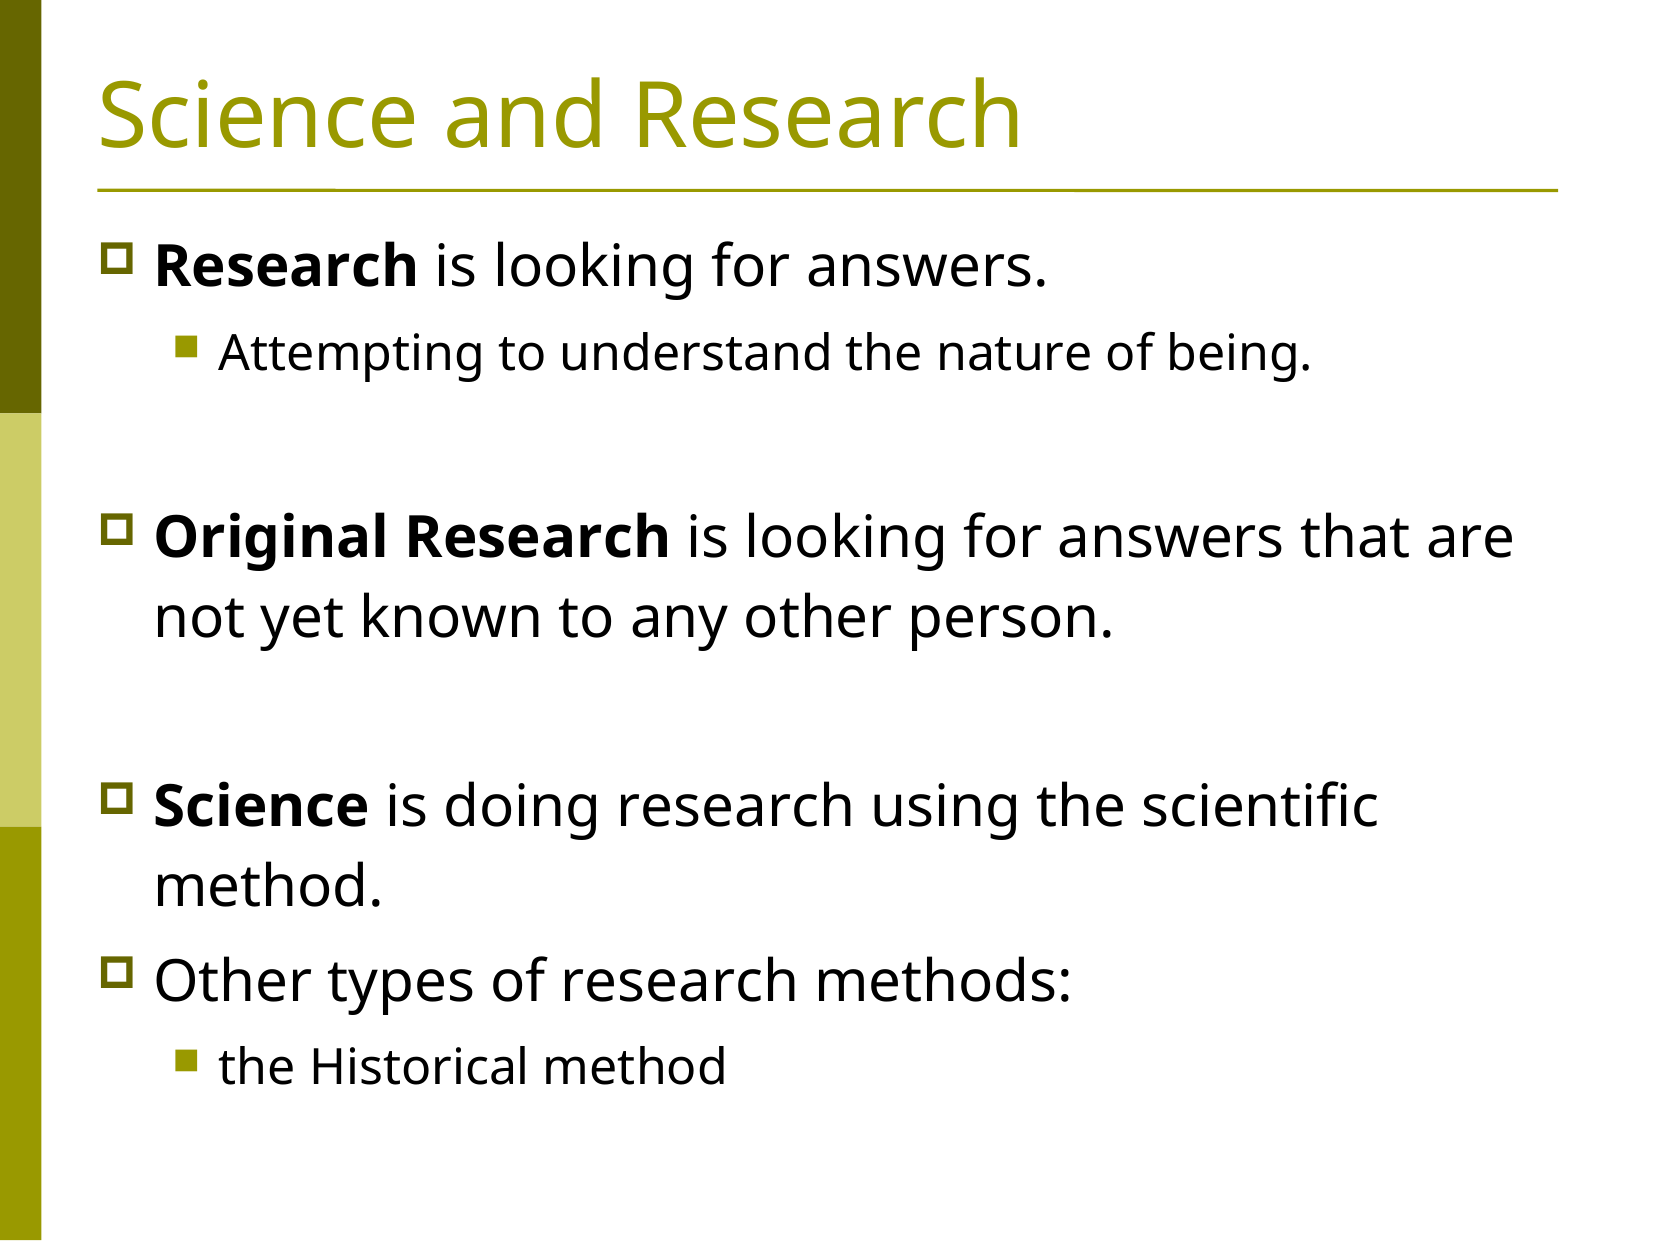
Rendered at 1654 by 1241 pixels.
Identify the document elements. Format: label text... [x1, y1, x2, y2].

list Research is looking for answers. Attempting to understand the nature of being. Original Research is looking for answers that are not yet known to any other person. Science is doing research using the scientific method. Other types of research methods: the Historical method [82, 216, 1571, 1109]
title Science and Research [82, 0, 1571, 179]
